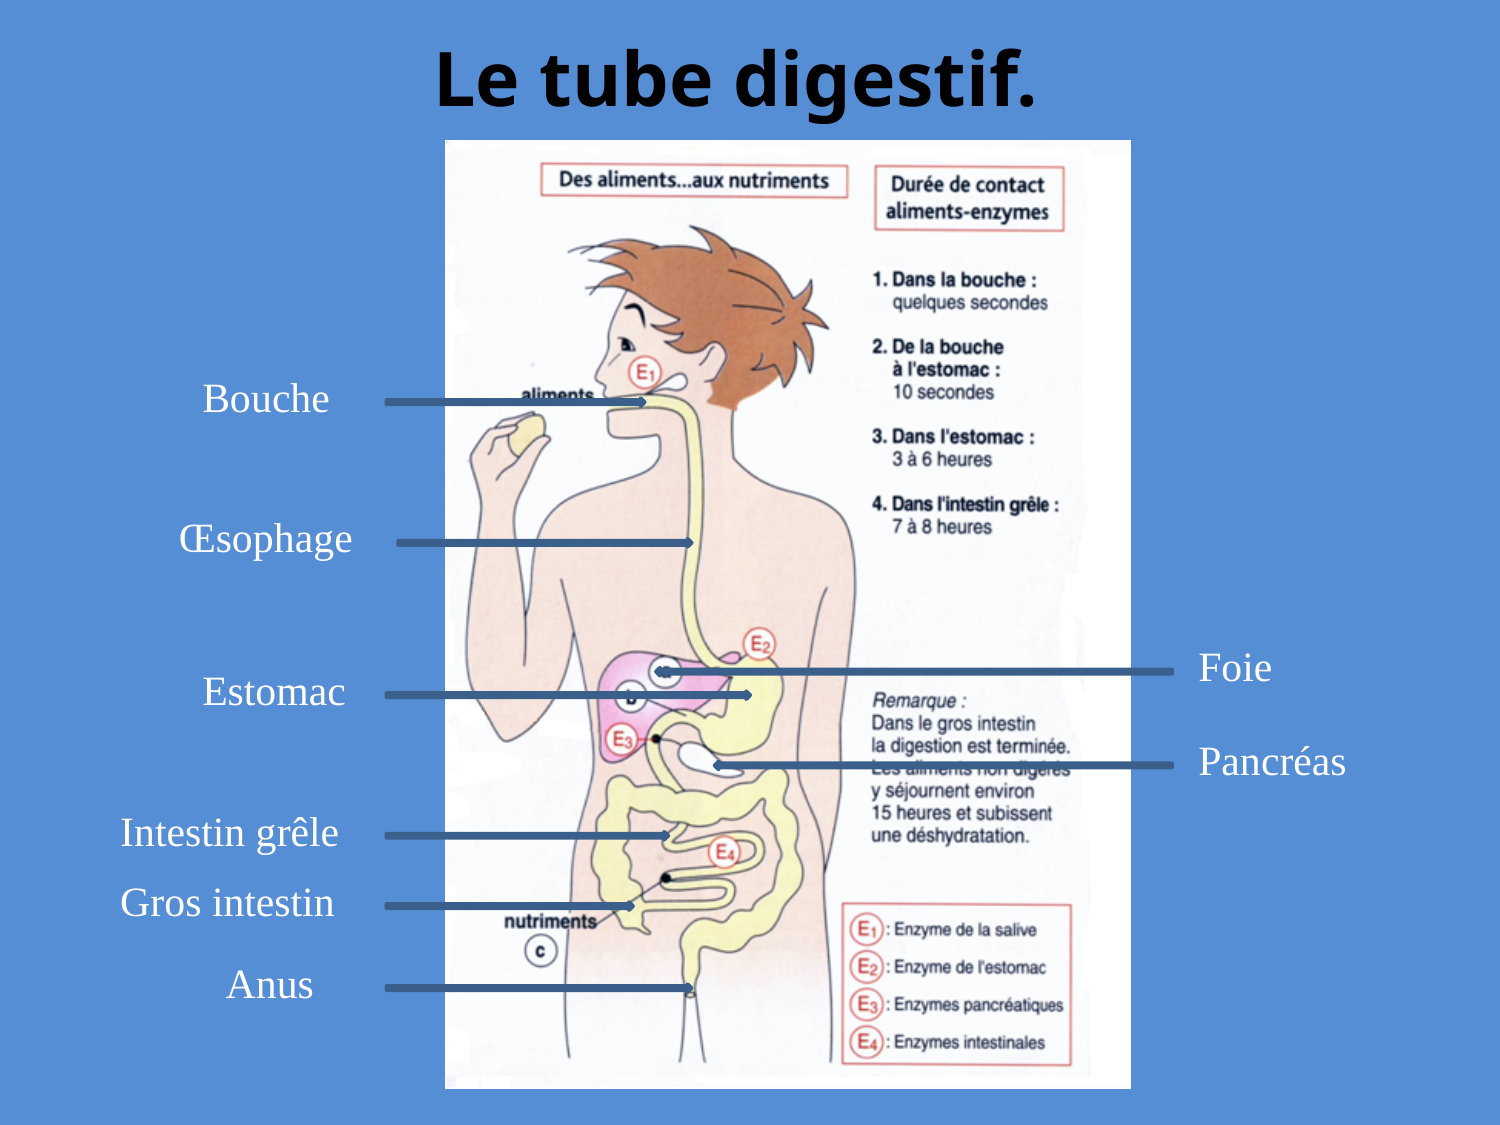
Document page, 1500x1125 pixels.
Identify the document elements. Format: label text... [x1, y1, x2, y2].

text_box [386, 691, 750, 699]
text_box Estomac [187, 656, 364, 722]
text_box Bouche [187, 363, 364, 429]
text_box [386, 832, 668, 840]
text_box Intestin grêle [105, 796, 364, 862]
text_box Foie [1183, 632, 1301, 698]
text_box [386, 902, 633, 910]
text_box Œsophage [163, 503, 387, 569]
text_box [386, 398, 645, 406]
text_box Pancréas [1183, 726, 1372, 792]
text_box [398, 539, 692, 547]
text_box Anus [210, 949, 352, 1015]
text_box [714, 761, 1172, 770]
title Le tube digestif. [222, 23, 1250, 129]
text_box [656, 667, 1172, 676]
text_box Gros intestin [105, 867, 364, 933]
picture [445, 140, 1131, 1089]
text_box [386, 984, 692, 992]
